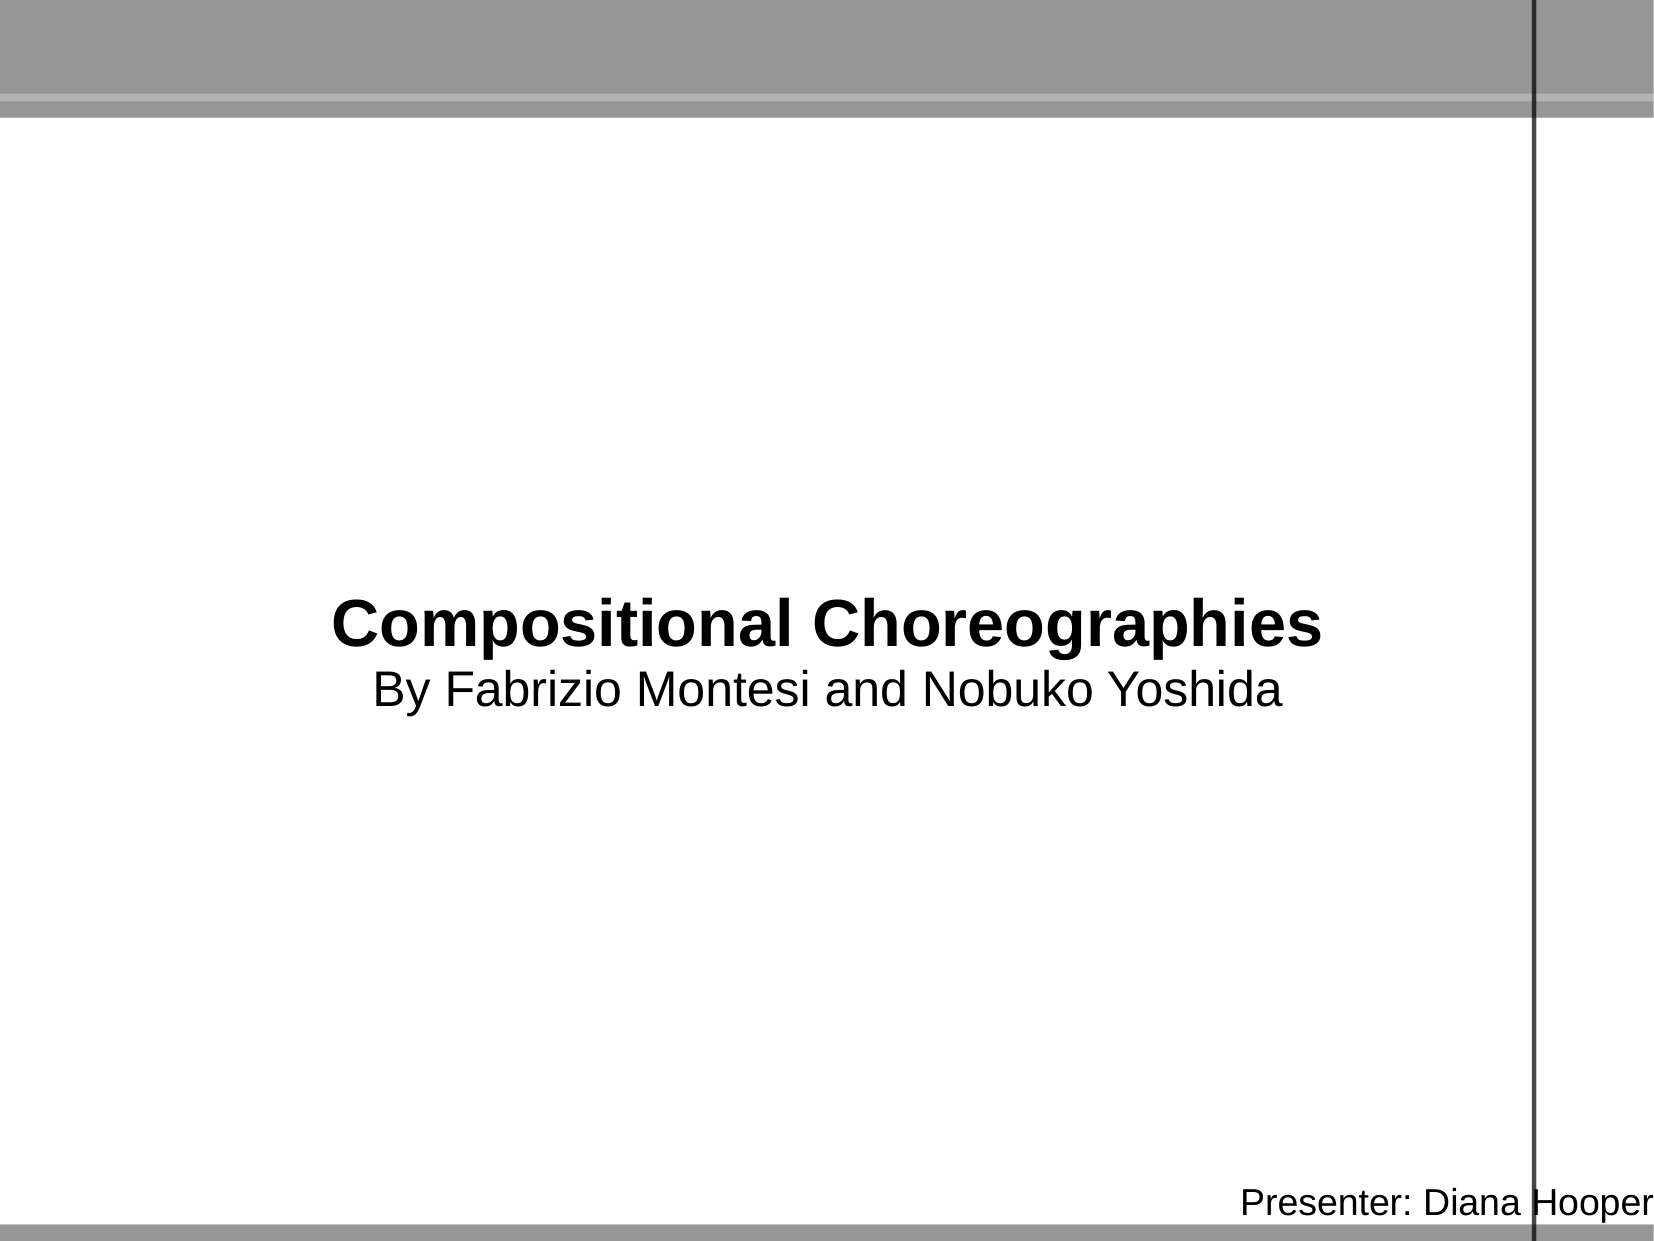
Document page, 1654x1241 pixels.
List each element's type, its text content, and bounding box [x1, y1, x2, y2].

picture [0, 0, 1654, 1241]
text_box Presenter: Diana Hooper [1240, 1181, 1654, 1224]
subtitle Compositional Choreographies By Fabrizio Montesi and Nobuko Yoshida [121, 177, 1534, 1127]
